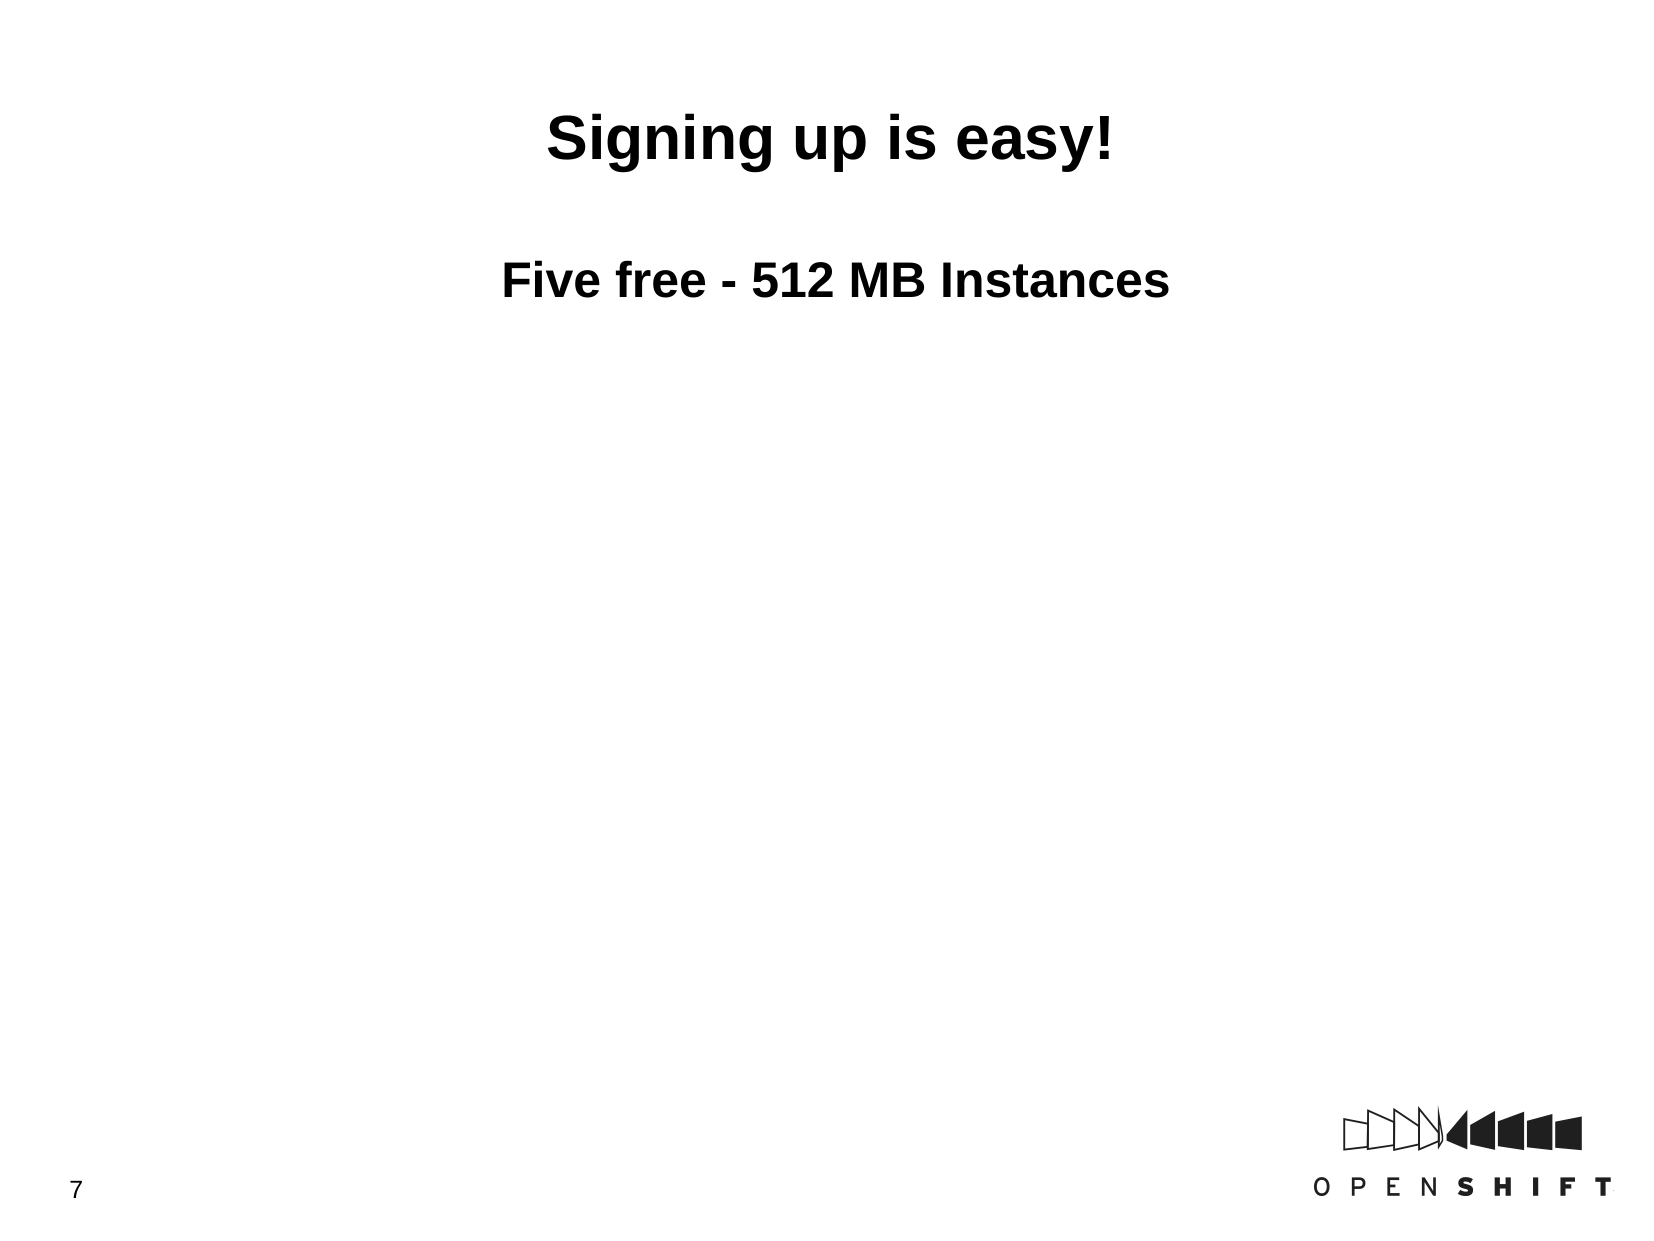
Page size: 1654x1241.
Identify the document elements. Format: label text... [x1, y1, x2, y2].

text_box Five free - 512 MB Instances [486, 240, 1187, 315]
picture [1314, 1104, 1614, 1200]
title Signing up is easy! [87, 89, 1575, 188]
